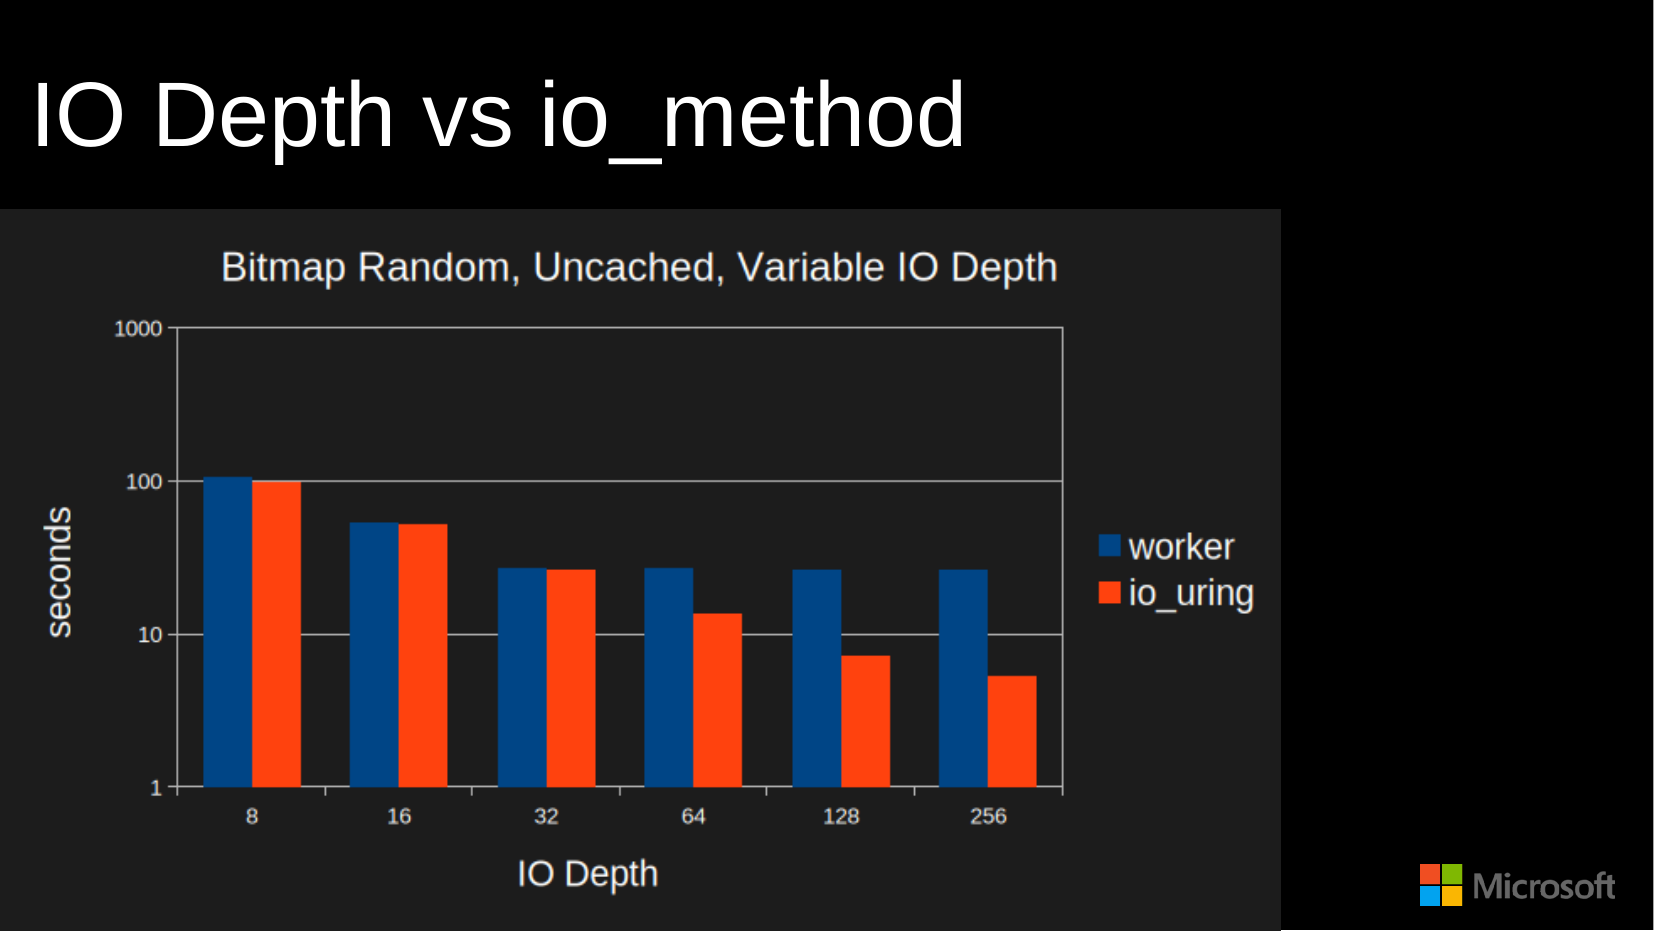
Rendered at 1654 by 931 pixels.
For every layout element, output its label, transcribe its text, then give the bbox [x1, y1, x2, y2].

picture [0, 209, 1281, 931]
picture [1420, 864, 1615, 906]
title IO Depth vs io_method [30, 37, 1621, 193]
